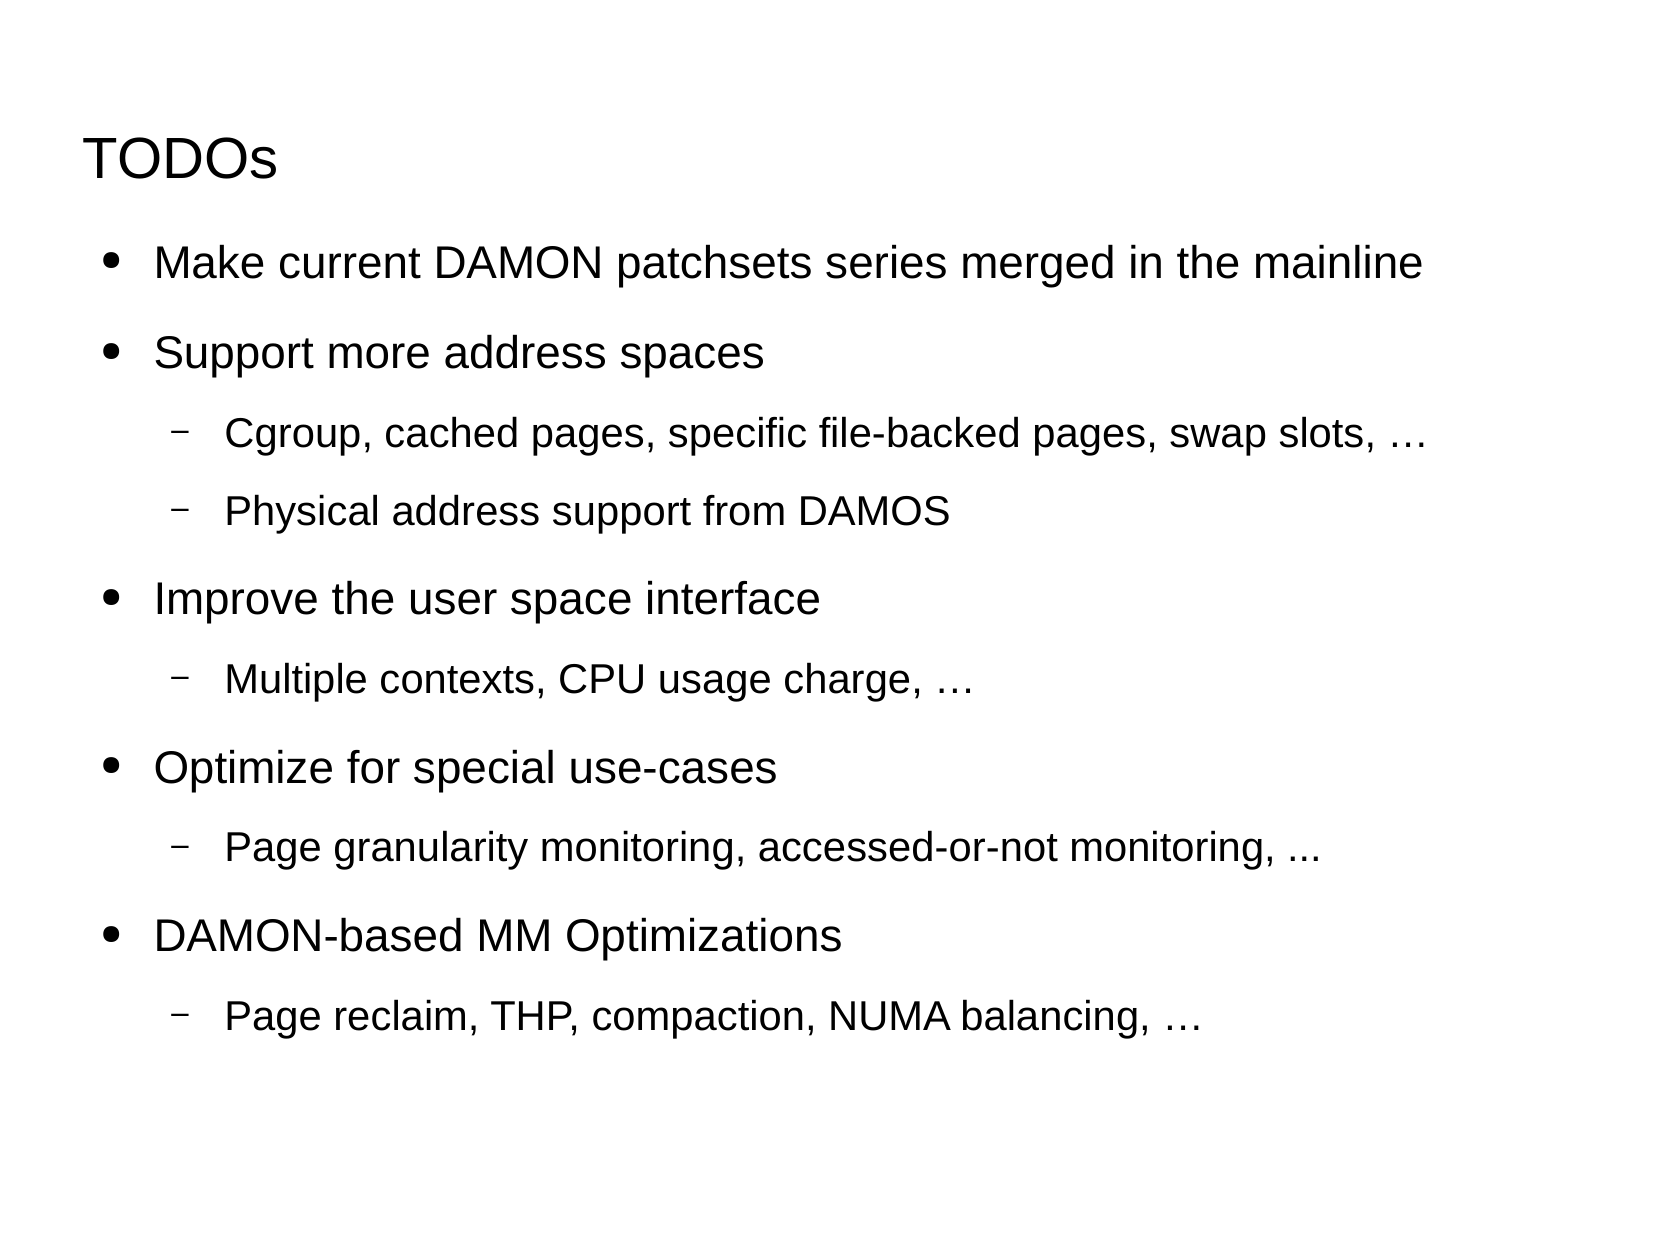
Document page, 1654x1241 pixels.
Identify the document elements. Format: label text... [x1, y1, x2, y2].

list Make current DAMON patchsets series merged in the mainline Support more address spaces Cgroup, cached pages, specific file-backed pages, swap slots, … Physical address support from DAMOS Improve the user space interface Multiple contexts, CPU usage charge, … Optimize for special use-cases Page granularity monitoring, accessed-or-not monitoring, ... DAMON-based MM Optimizations Page reclaim, THP, compaction, NUMA balancing, … [82, 236, 1571, 1111]
title TODOs [82, 108, 1571, 210]
